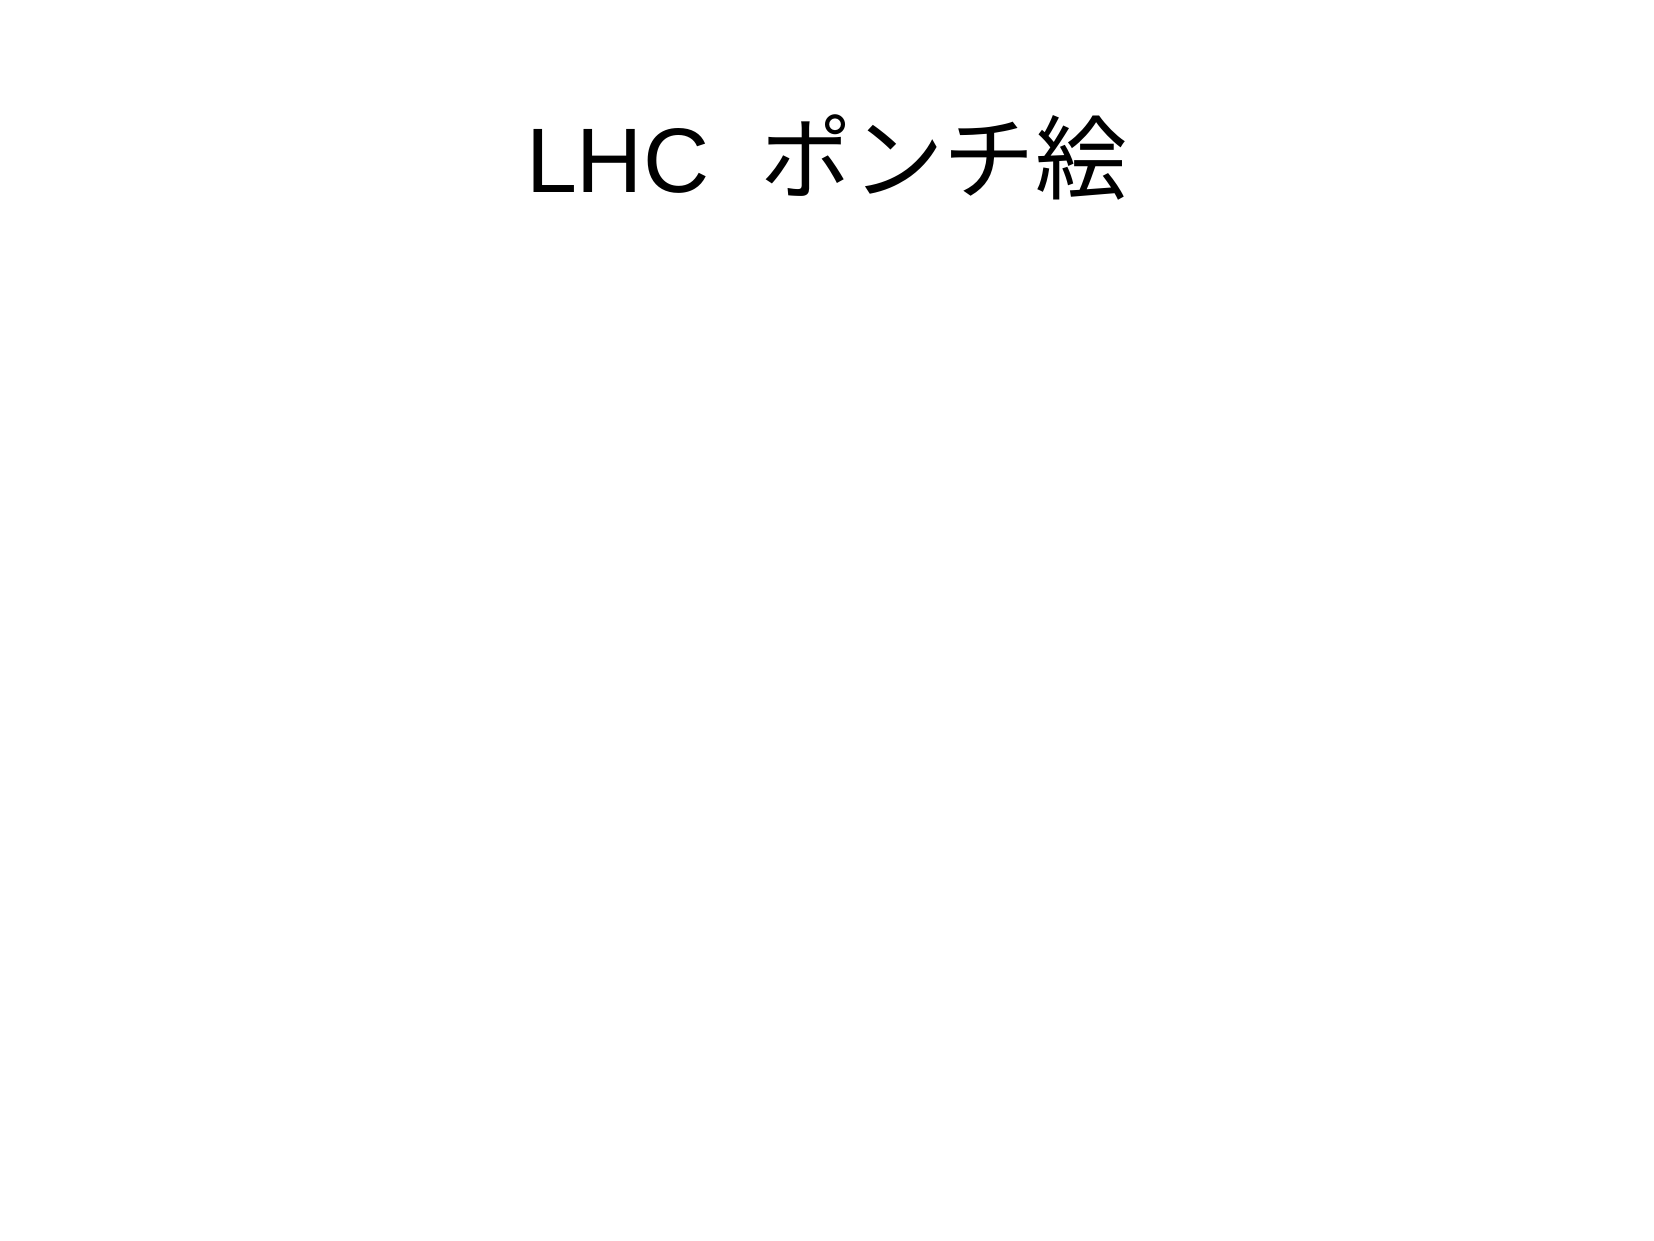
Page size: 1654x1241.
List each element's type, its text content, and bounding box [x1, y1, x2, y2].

title LHC ポンチ絵 [82, 49, 1571, 257]
